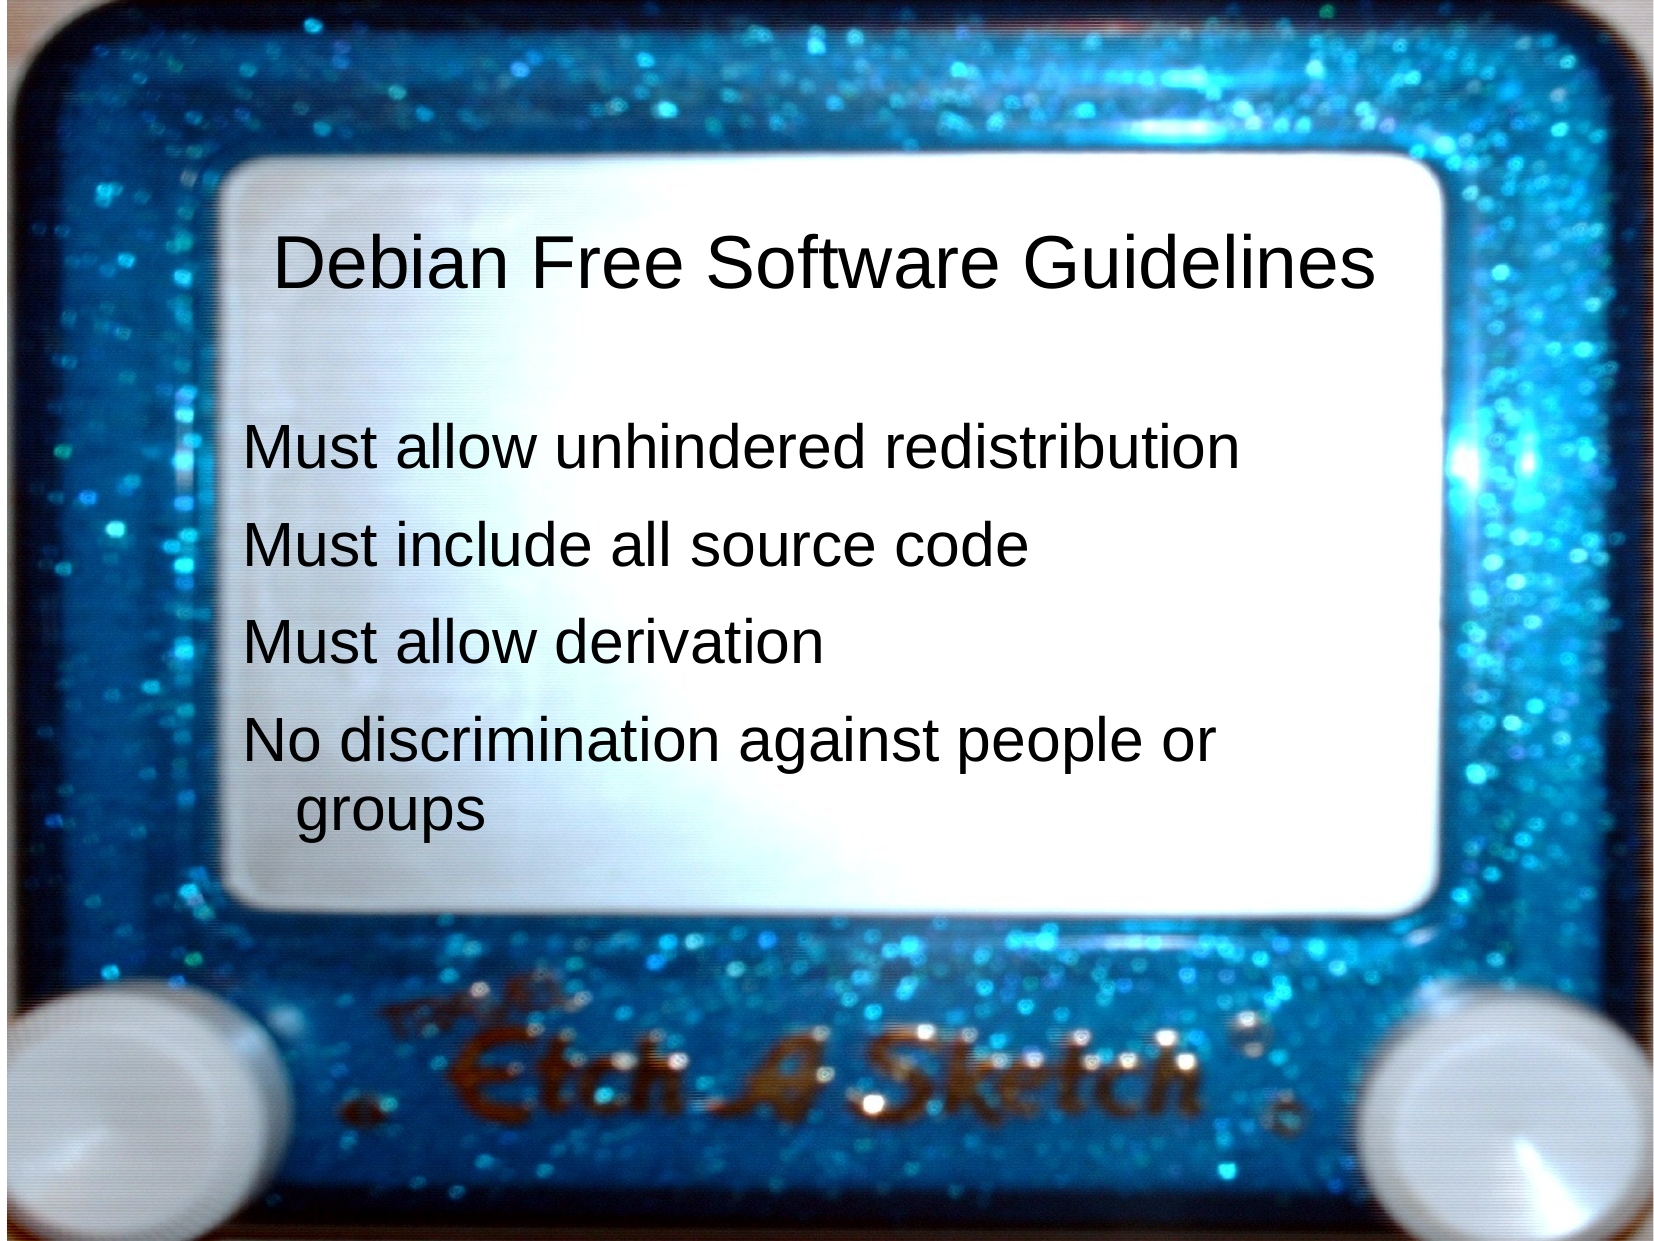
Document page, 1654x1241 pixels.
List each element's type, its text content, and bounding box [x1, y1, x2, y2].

picture [7, 0, 1654, 1241]
title Debian Free Software Guidelines [225, 157, 1426, 368]
list Must allow unhindered redistribution Must include all source code Must allow derivation No discrimination against people or groups [225, 412, 1426, 848]
